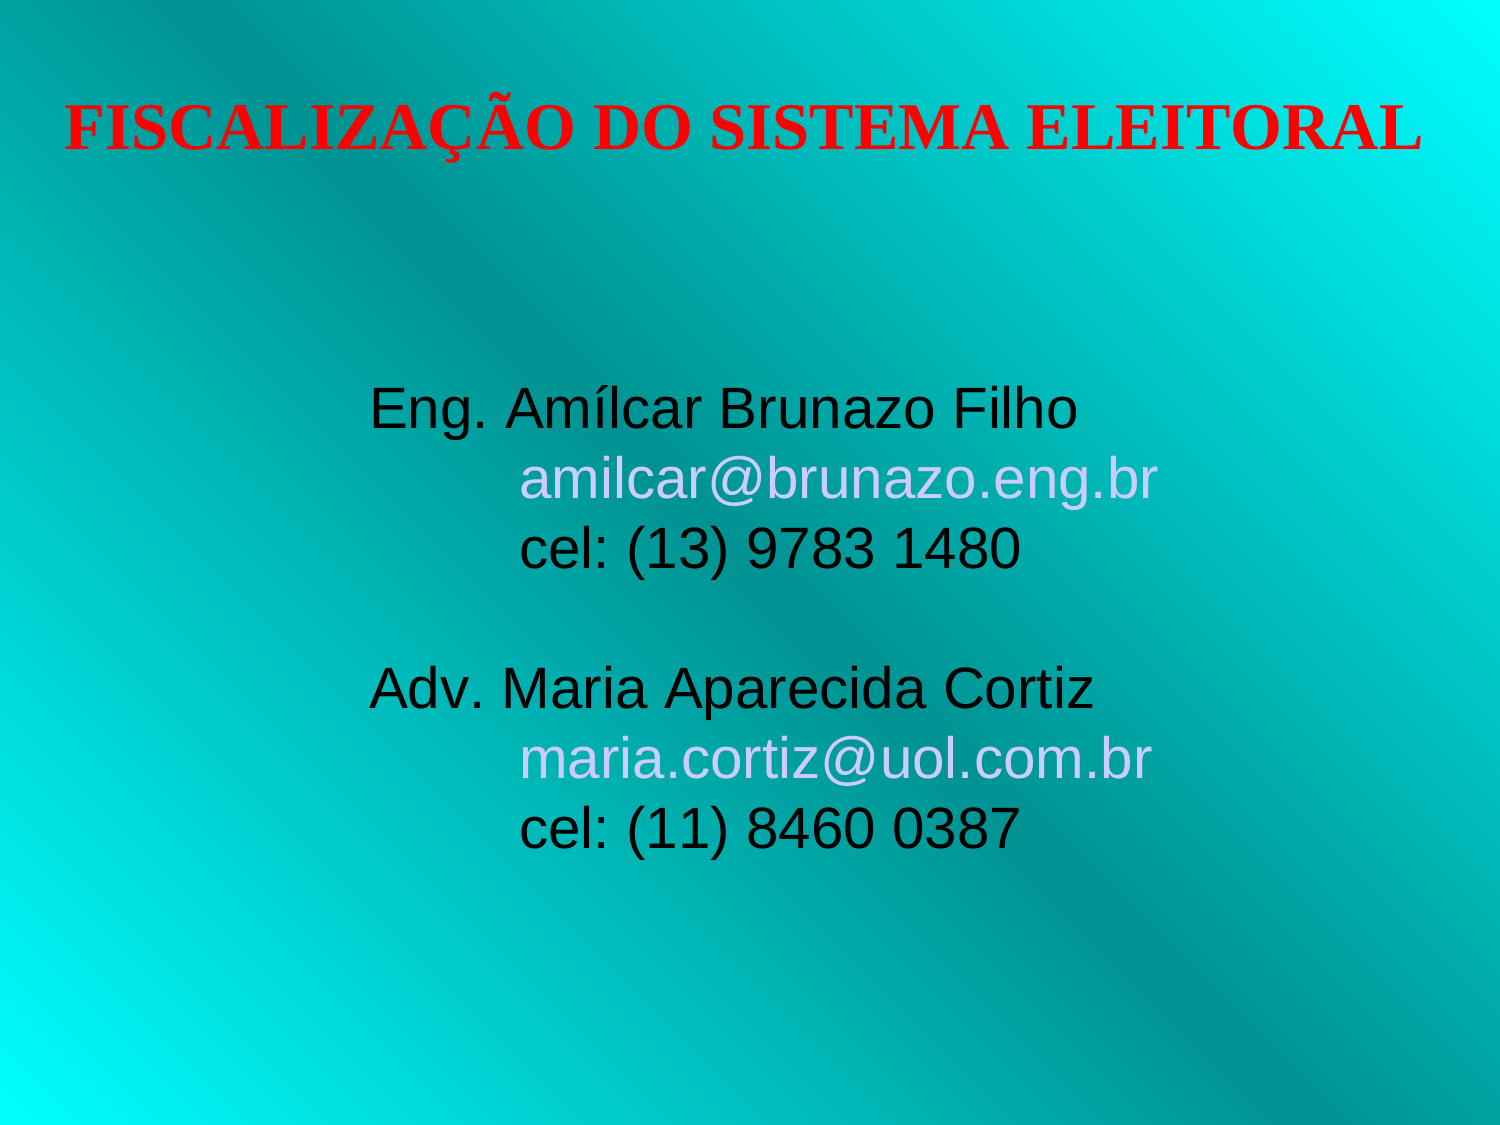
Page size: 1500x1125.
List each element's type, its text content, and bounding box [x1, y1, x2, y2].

text_box Eng. Amílcar Brunazo Filho amilcar@brunazo.eng.br cel: (13) 9783 1480 Adv. Maria Aparecida Cortiz maria.cortiz@uol.com.br cel: (11) 8460 0387 [354, 362, 1241, 1004]
